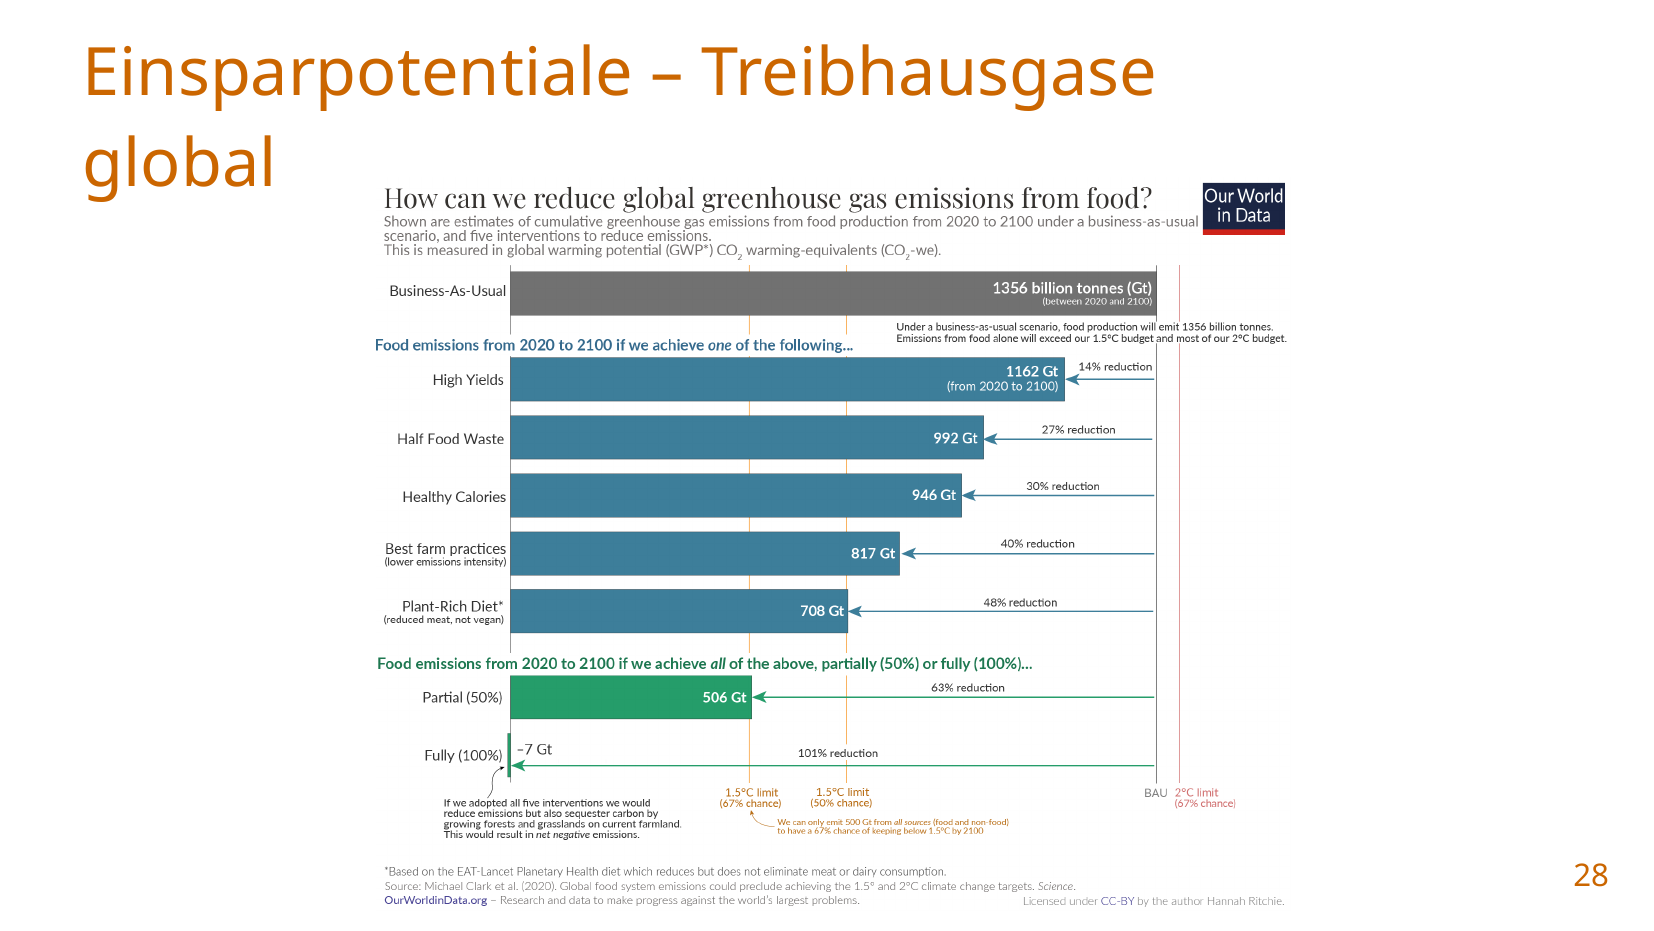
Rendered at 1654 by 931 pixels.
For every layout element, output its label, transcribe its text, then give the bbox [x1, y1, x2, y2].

title Einsparpotentiale – Treibhausgase global [82, 37, 1571, 193]
picture [376, 177, 1291, 911]
